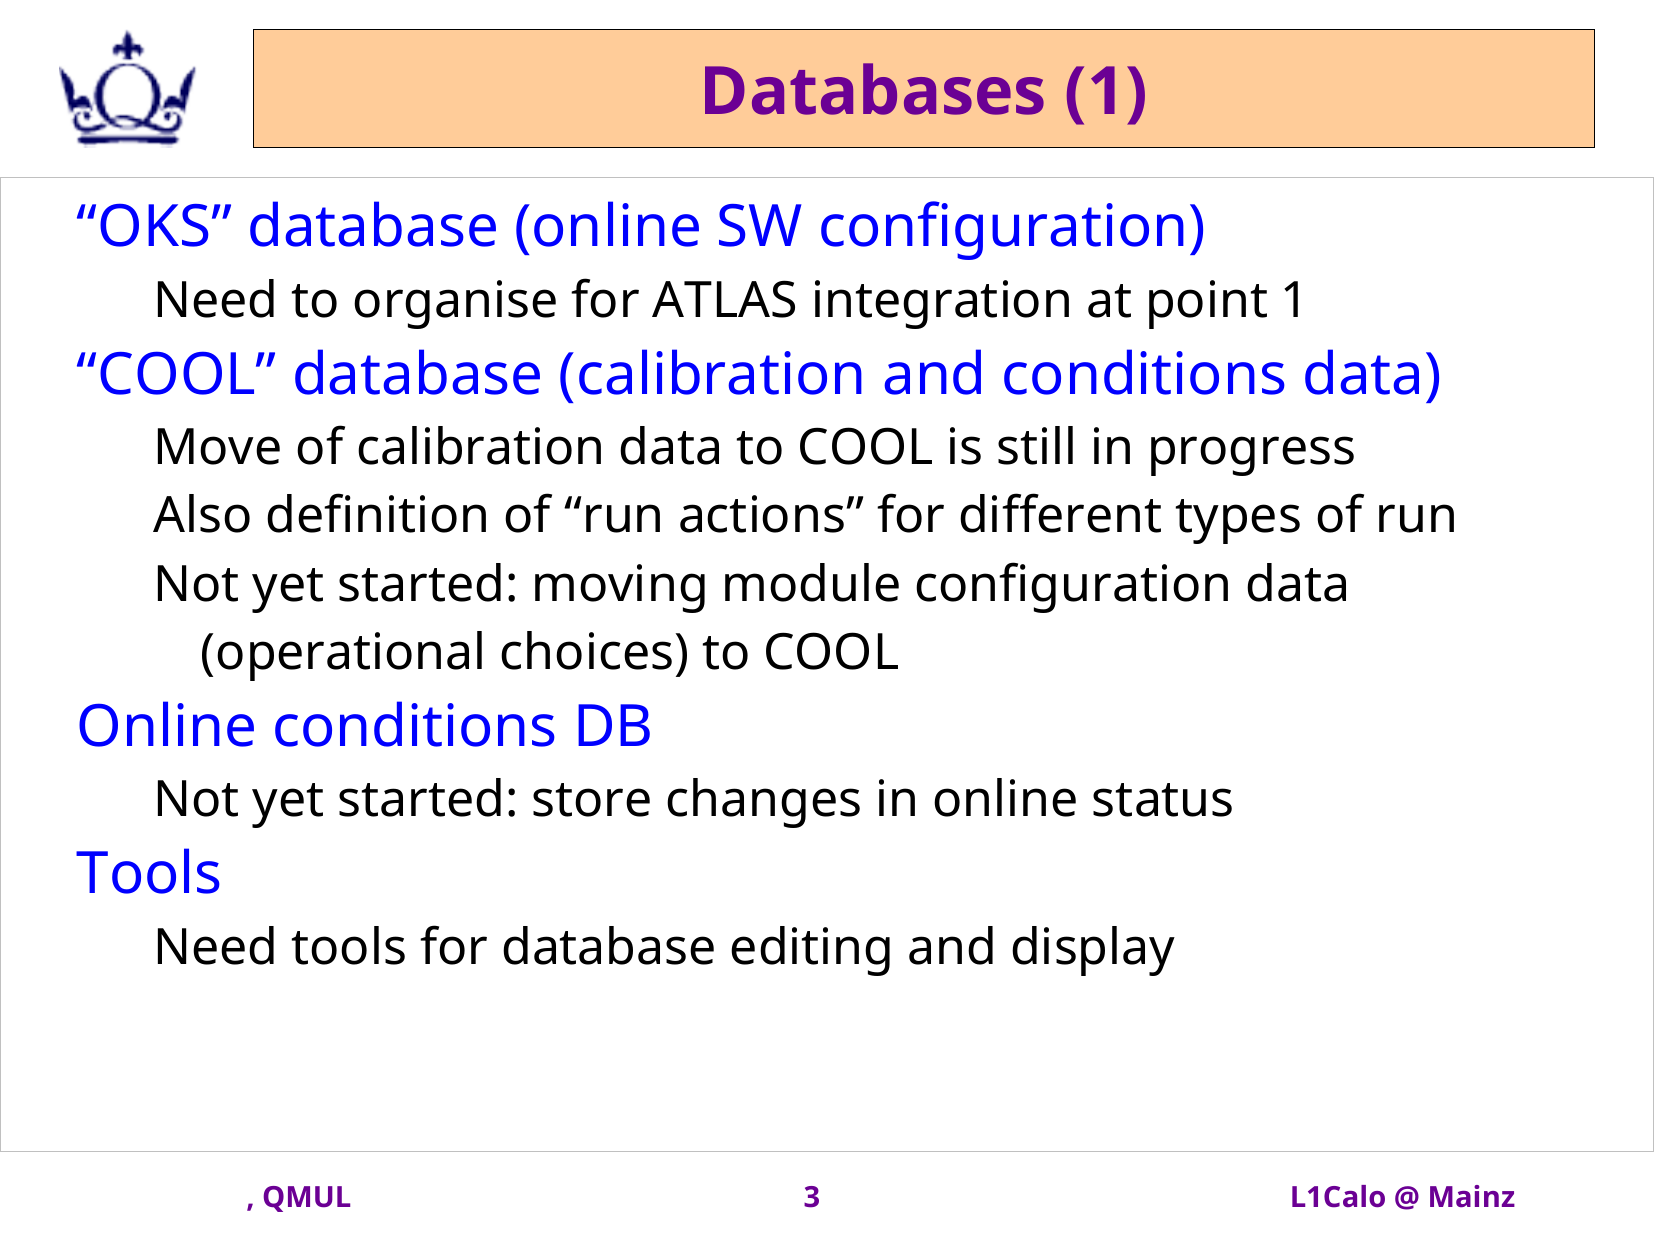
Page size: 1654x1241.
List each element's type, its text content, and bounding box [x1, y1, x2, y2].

picture [59, 29, 200, 148]
title Databases (1) [253, 29, 1595, 148]
list “OKS” database (online SW configuration) Need to organise for ATLAS integration at point 1 “COOL” database (calibration and conditions data) Move of calibration data to COOL is still in progress Also definition of “run actions” for different types of run Not yet started: moving module configuration data (operational choices) to COOL Online conditions DB Not yet started: store changes in online status Tools Need tools for database editing and display [59, 184, 1603, 1104]
